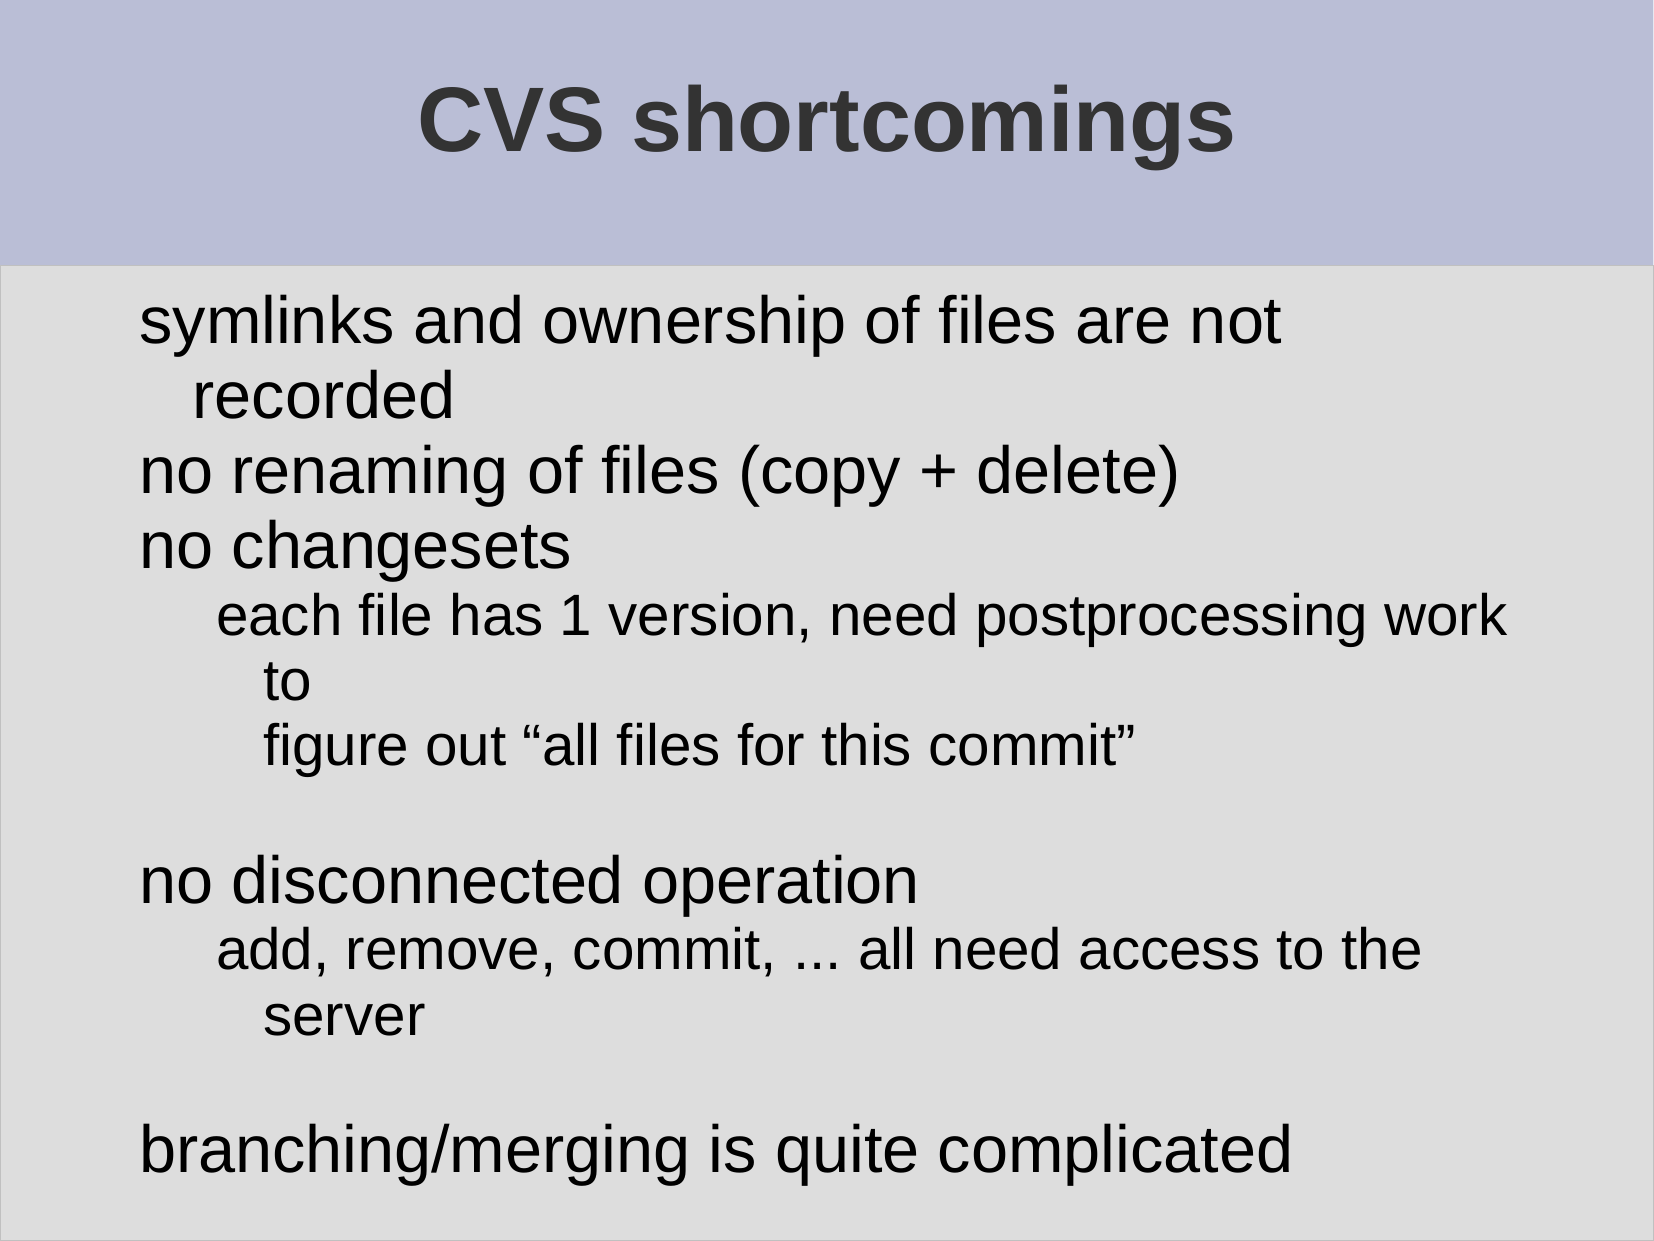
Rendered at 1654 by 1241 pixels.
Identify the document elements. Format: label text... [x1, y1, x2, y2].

title CVS shortcomings [121, 2, 1534, 237]
list symlinks and ownership of files are not recorded no renaming of files (copy + delete) no changesets each file has 1 version, need postprocessing work to figure out “all files for this commit” no disconnected operation add, remove, commit, ... all need access to the server branching/merging is quite complicated [121, 283, 1561, 1214]
